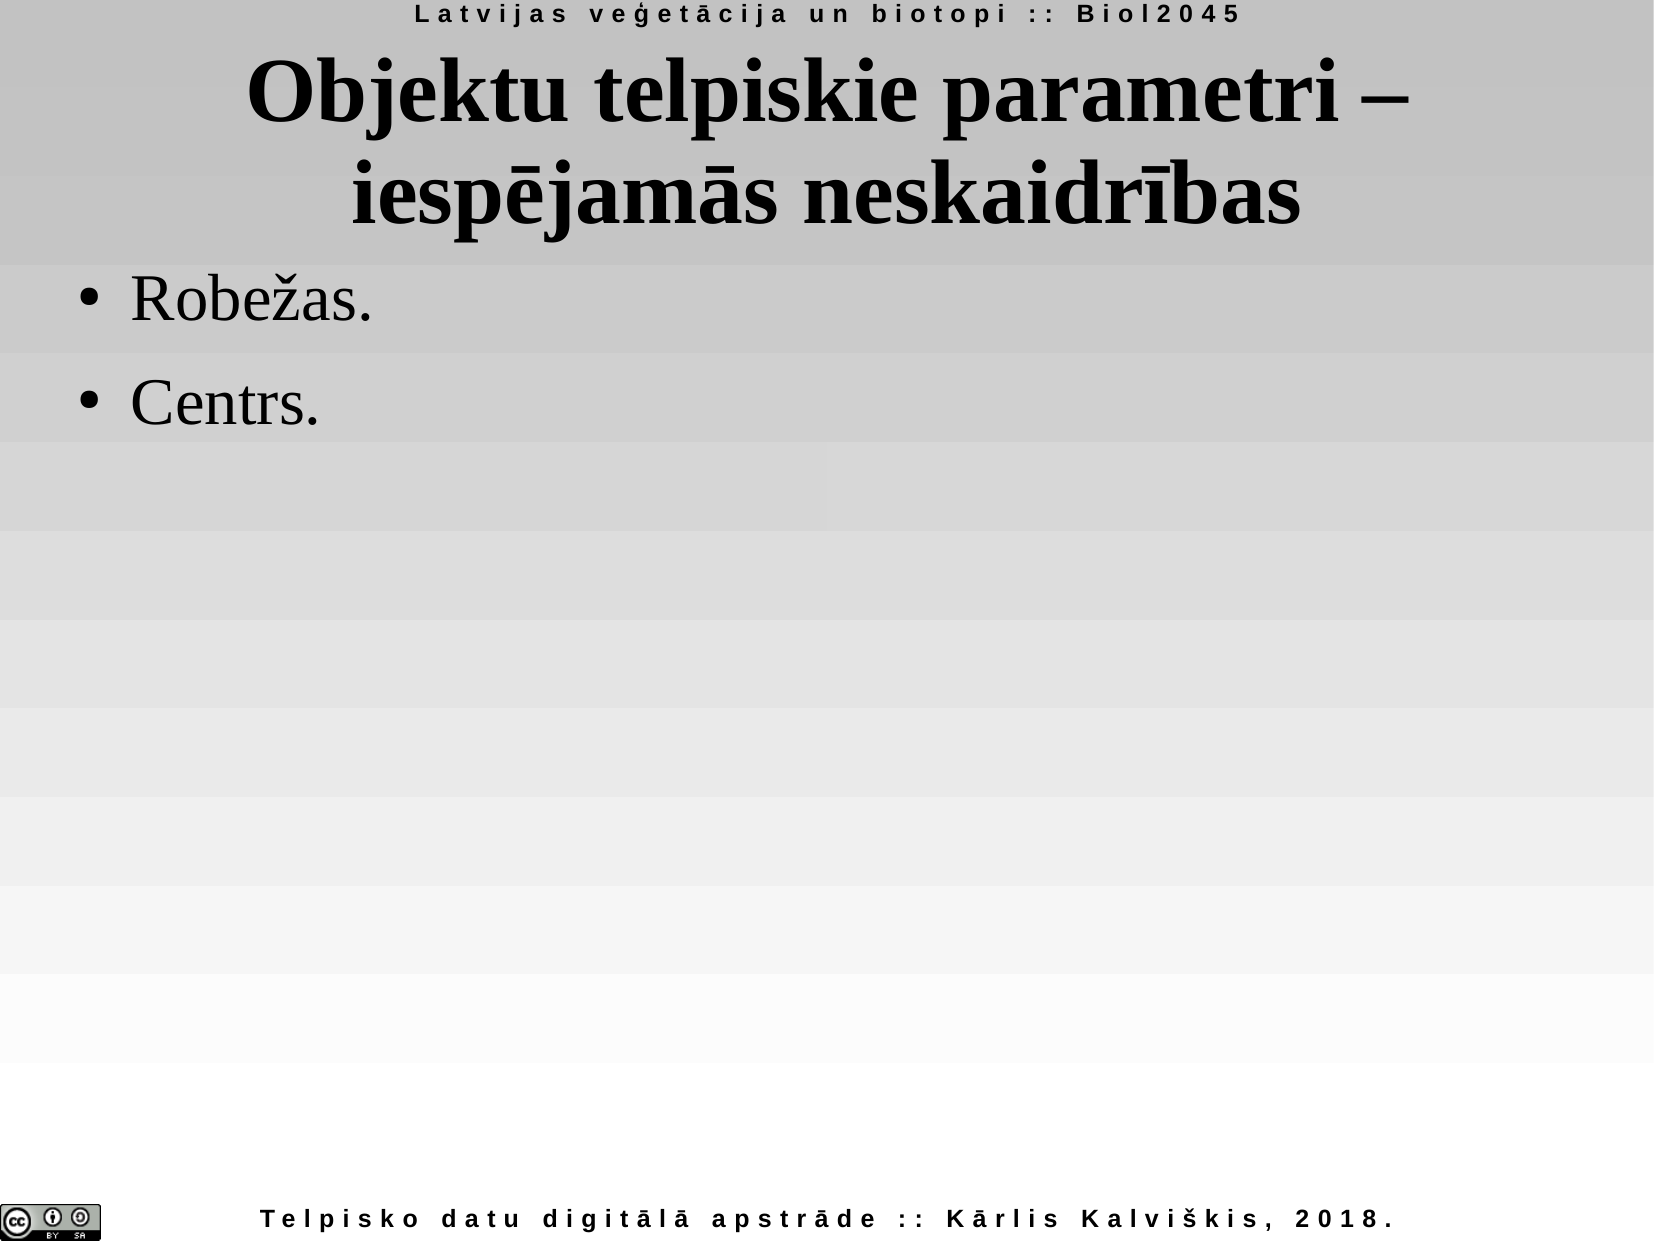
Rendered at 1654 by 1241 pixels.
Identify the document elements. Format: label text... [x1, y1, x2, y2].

title Objektu telpiskie parametri – iespējamās neskaidrības [59, 37, 1596, 246]
list Robežas. Centrs. [59, 261, 1596, 1175]
picture [0, 0, 1654, 1241]
